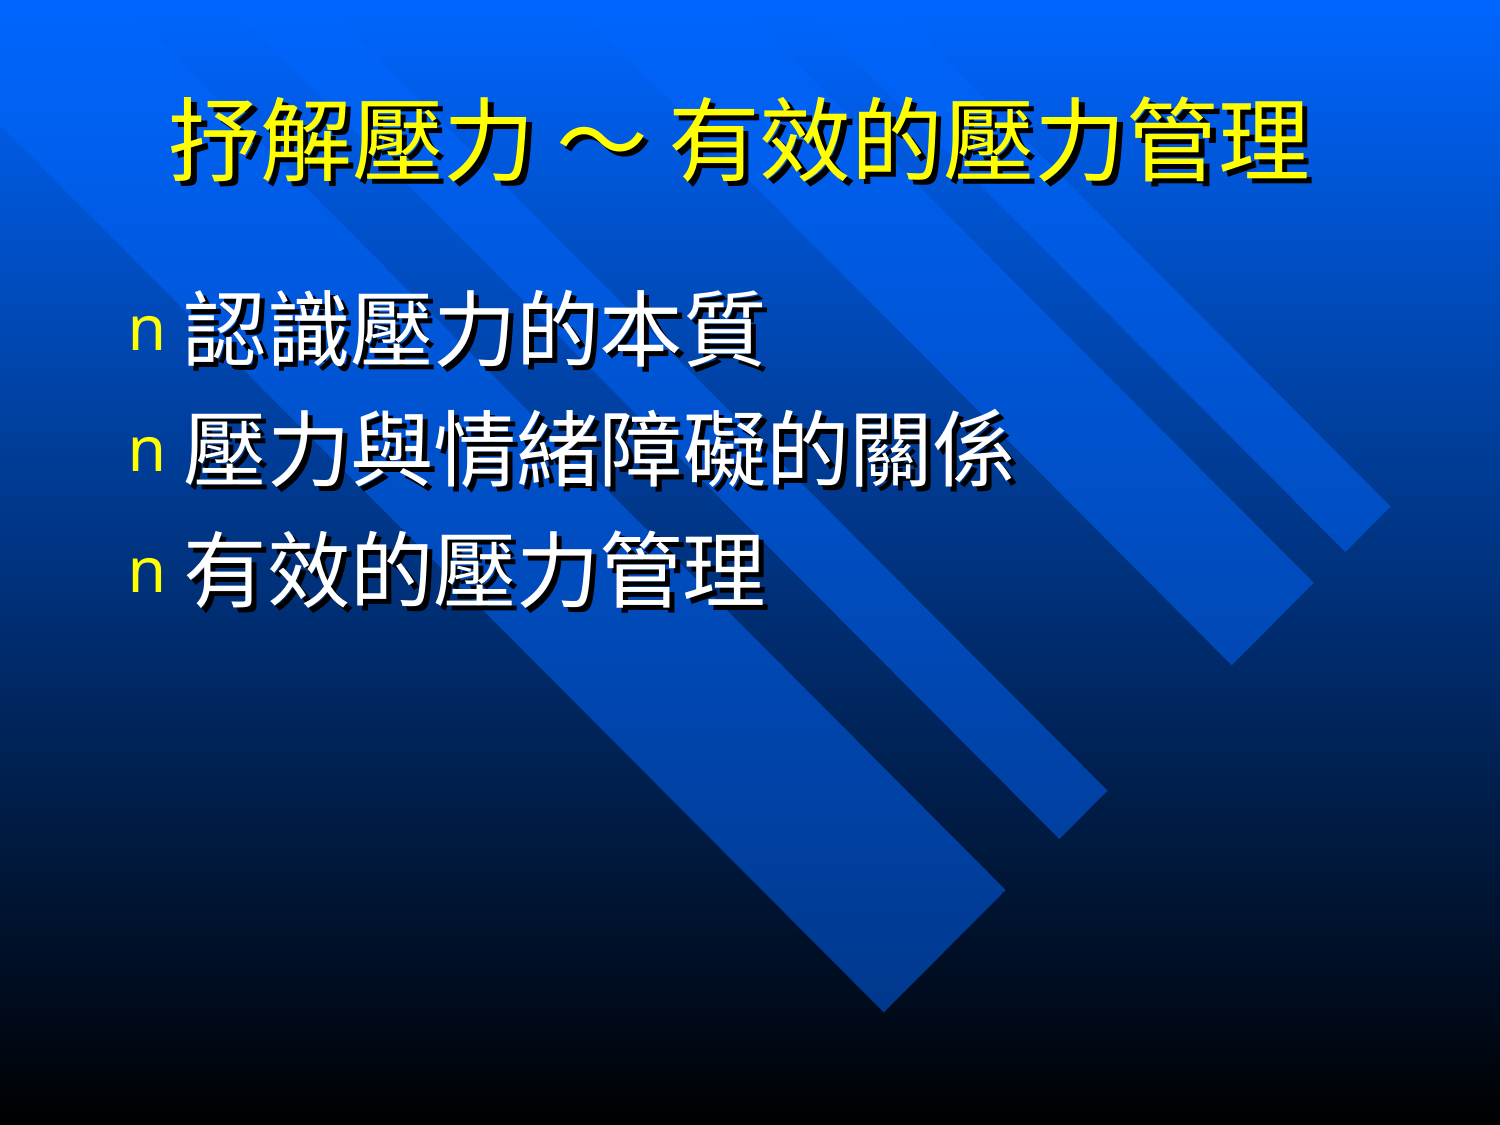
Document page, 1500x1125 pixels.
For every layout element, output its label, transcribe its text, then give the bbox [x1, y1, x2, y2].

title 抒解壓力 ～ 有效的壓力管理 [112, 37, 1388, 238]
list 認識壓力的本質 壓力與情緒障礙的關係 有效的壓力管理 [112, 269, 1388, 1001]
